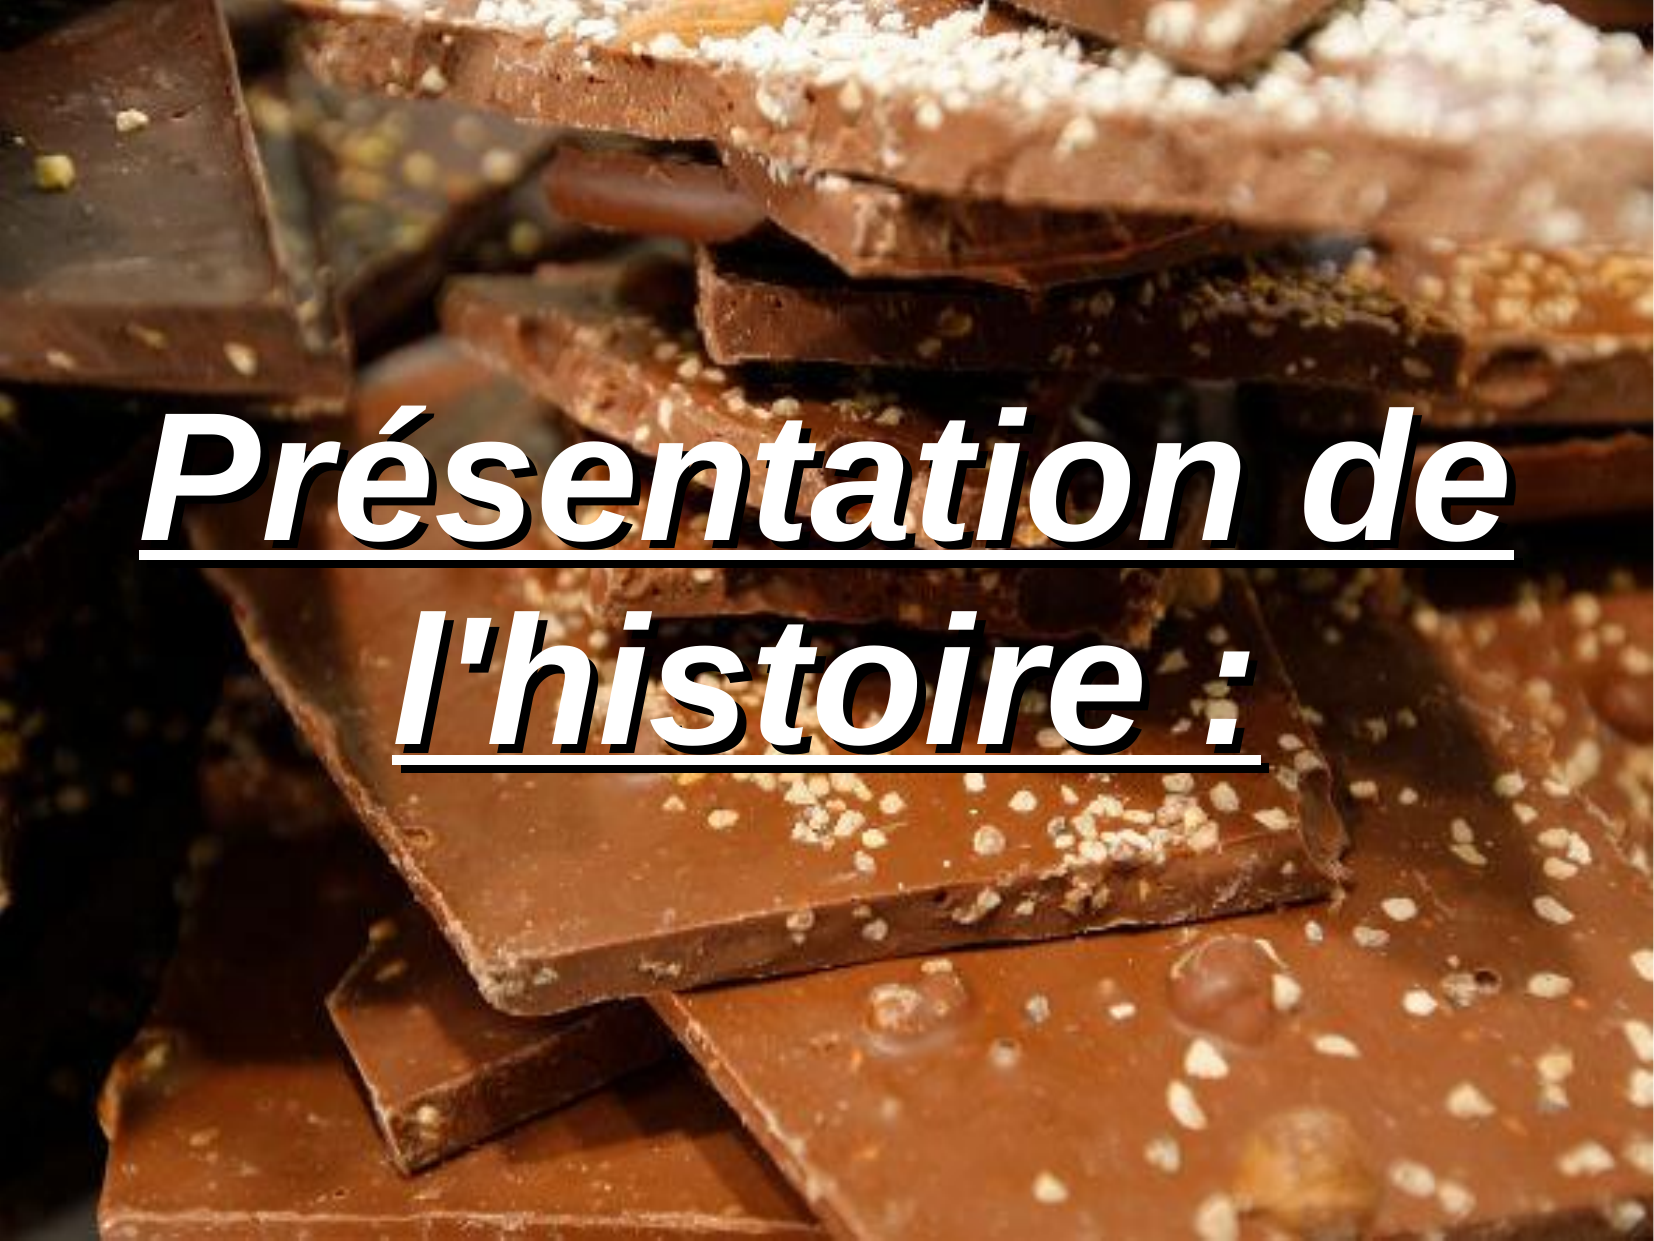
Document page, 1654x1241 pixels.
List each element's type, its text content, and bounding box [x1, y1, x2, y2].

picture [0, 0, 1654, 1241]
subtitle Présentation de l'histoire : [82, 49, 1571, 1109]
